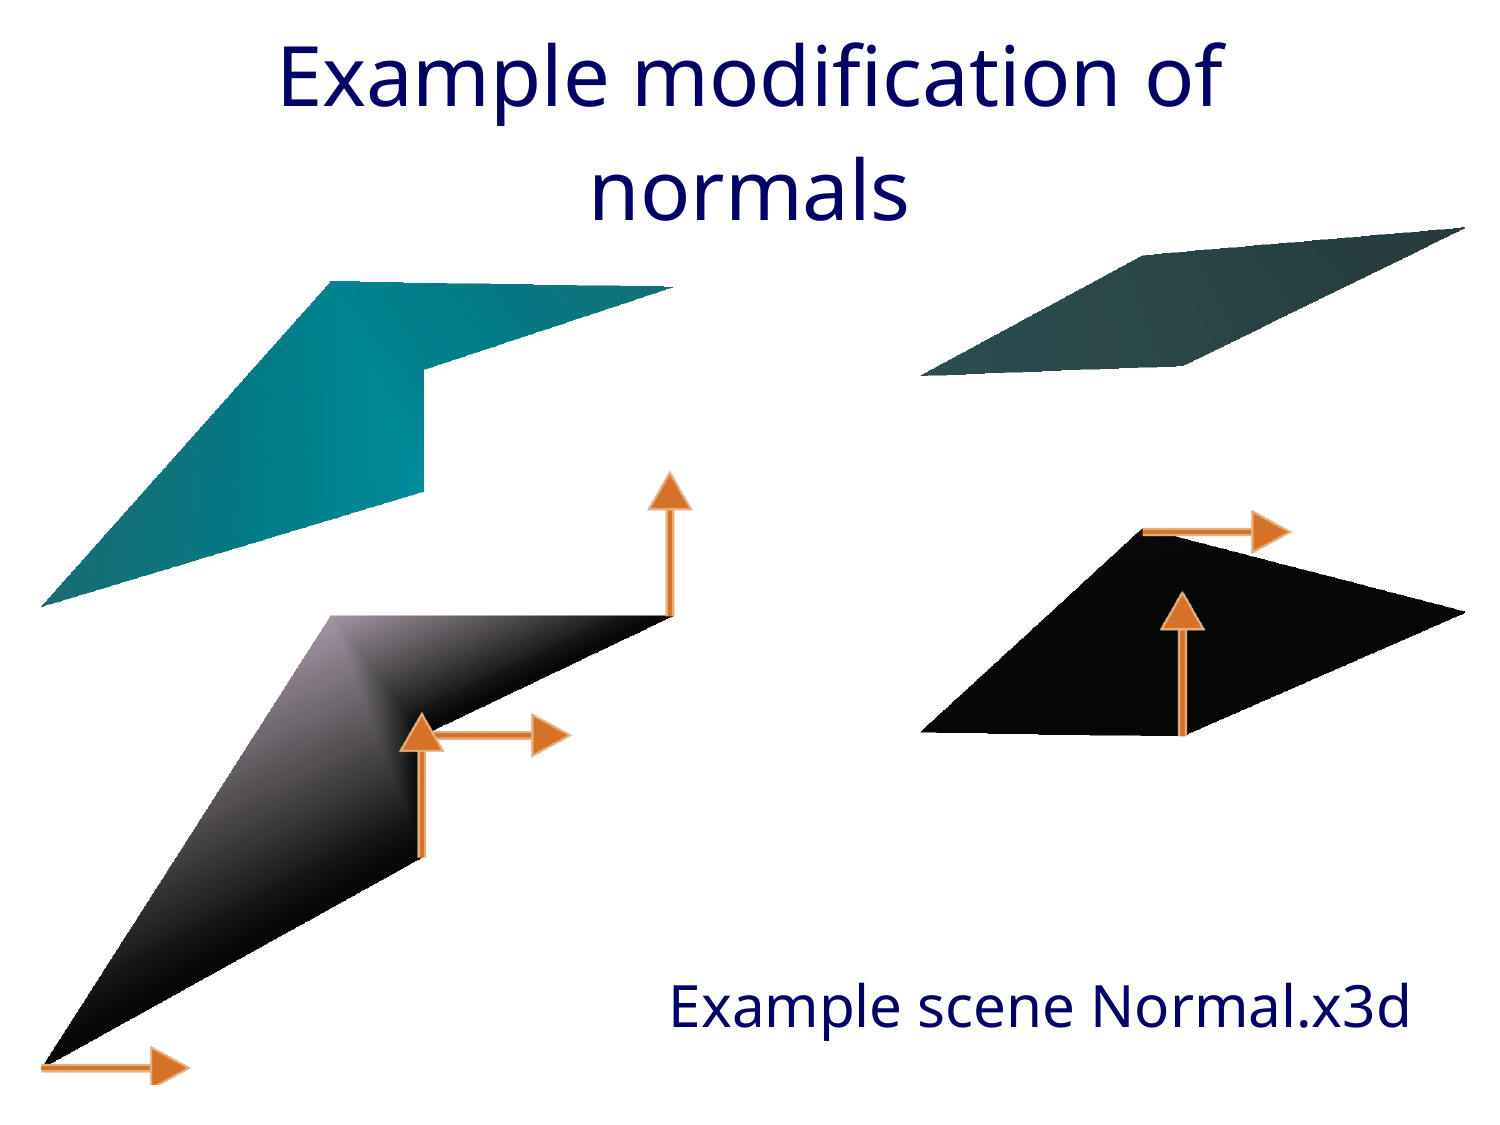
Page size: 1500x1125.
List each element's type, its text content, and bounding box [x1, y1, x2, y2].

title Example modification of normals [112, 37, 1388, 226]
list Example scene Normal.x3d [665, 964, 1416, 1051]
picture [39, 227, 1465, 1086]
